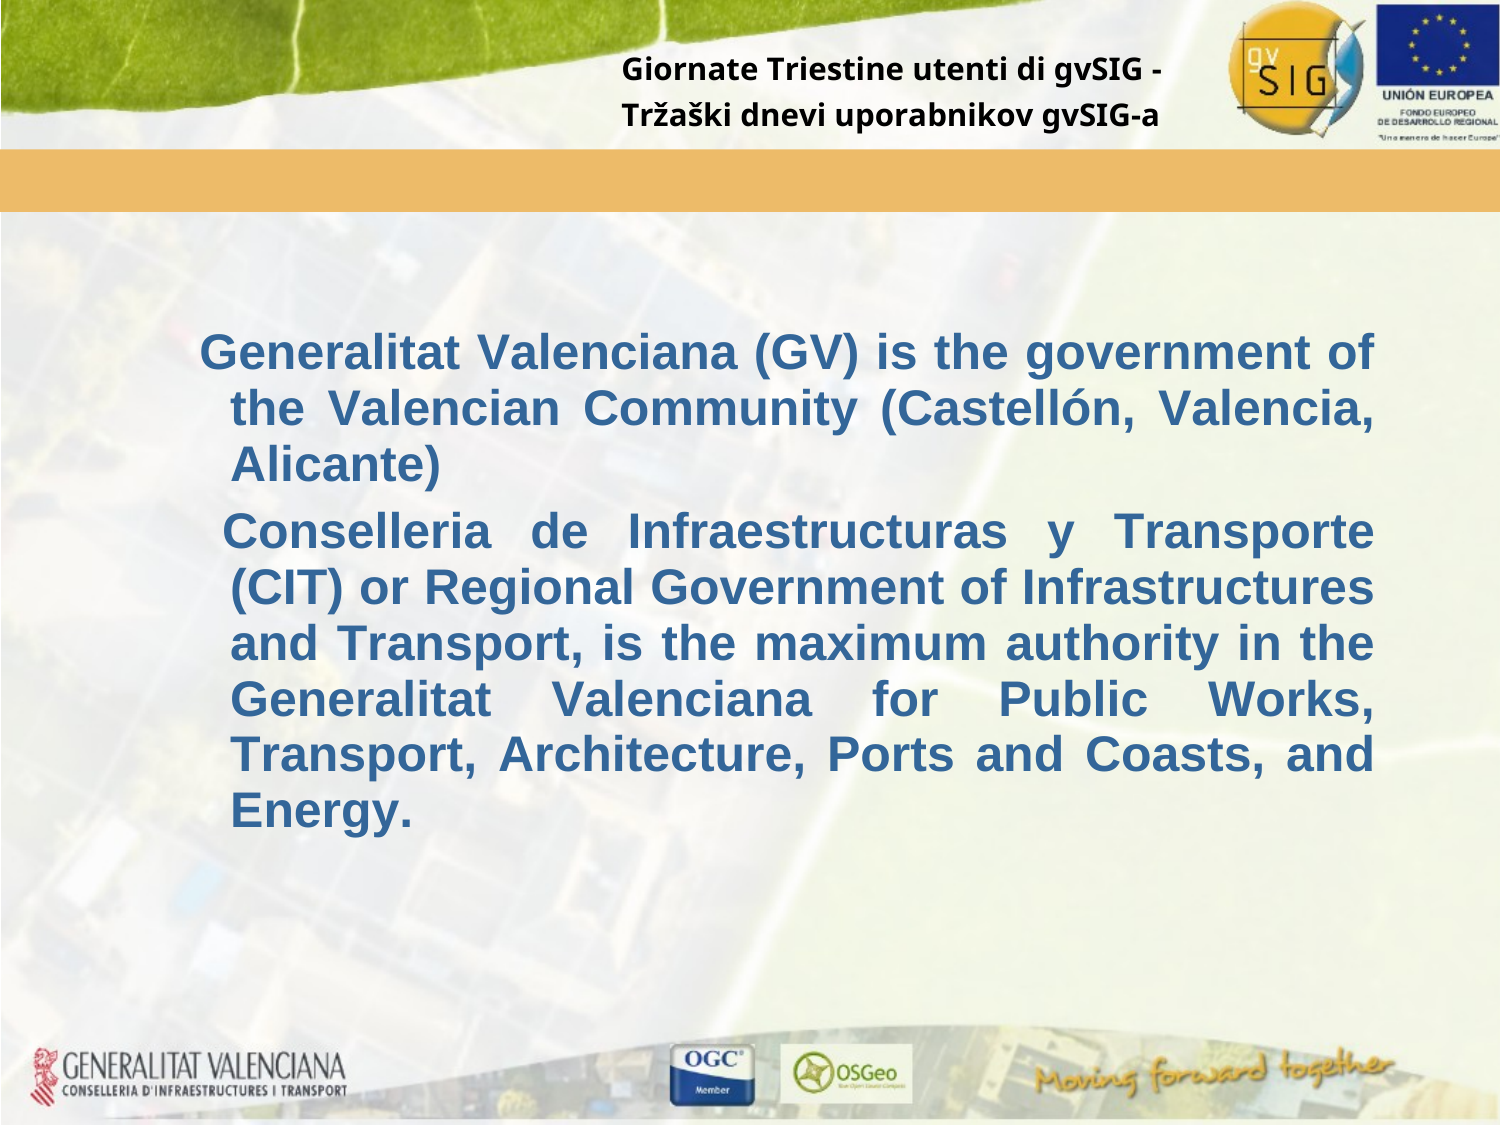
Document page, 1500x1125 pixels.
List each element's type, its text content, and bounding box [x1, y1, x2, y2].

picture [1, 0, 1500, 149]
list Generalitat Valenciana (GV) is the government of the Valencian Community (Castellón, Valencia, Alicante) Conselleria de Infraestructuras y Transporte (CIT) or Regional Government of Infrastructures and Transport, is the maximum authority in the Generalitat Valenciana for Public Works, Transport, Architecture, Ports and Coasts, and Energy. [88, 298, 1376, 1042]
picture [1, 212, 1500, 1125]
